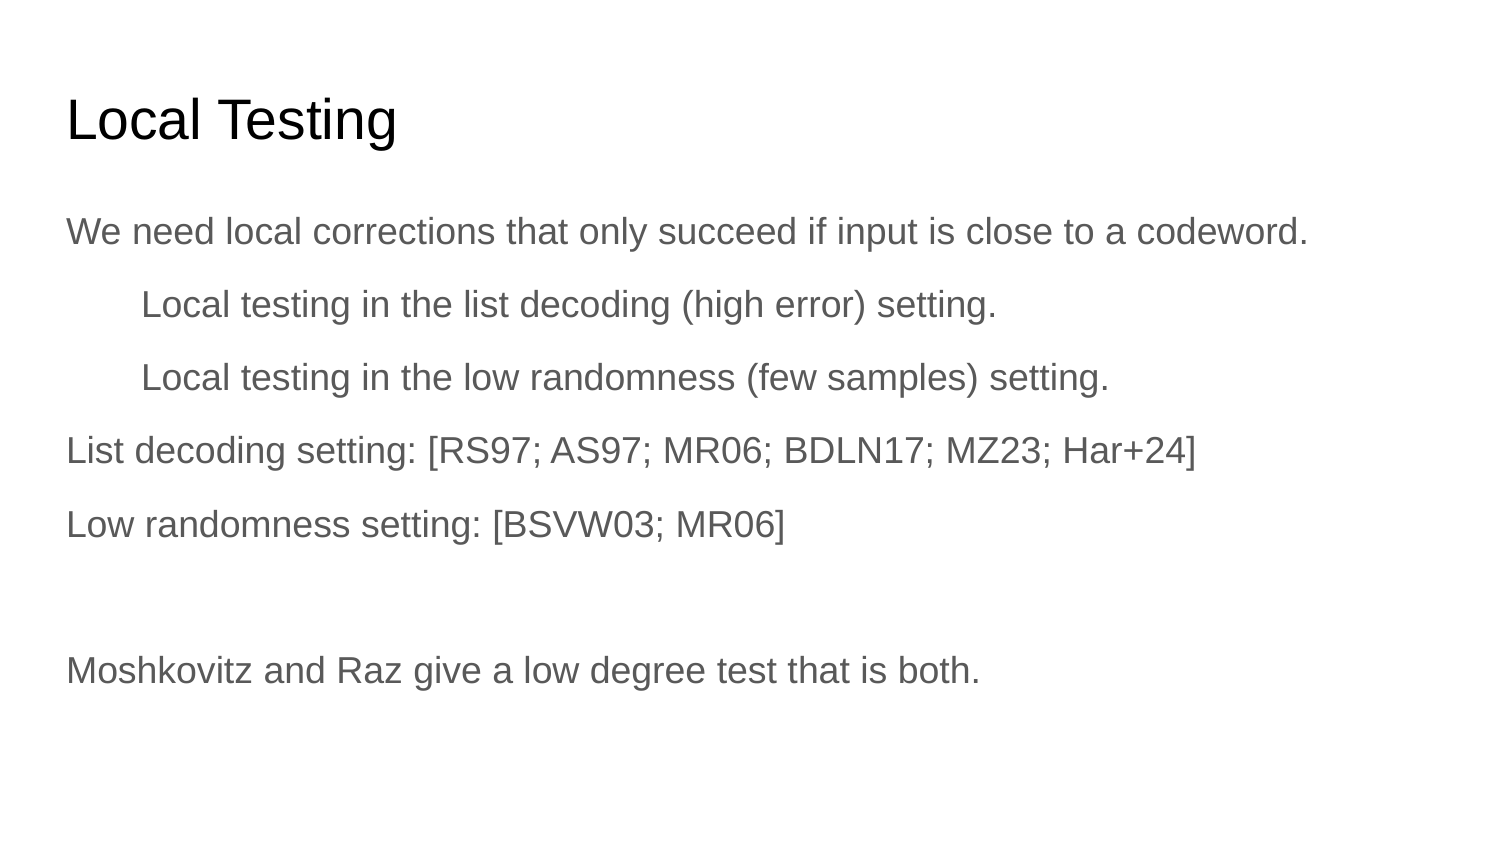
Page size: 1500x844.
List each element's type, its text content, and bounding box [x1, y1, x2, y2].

list We need local corrections that only succeed if input is close to a codeword. Local testing in the list decoding (high error) setting. Local testing in the low randomness (few samples) setting. List decoding setting: [RS97; AS97; MR06; BDLN17; MZ23; Har+24] Low randomness setting: [BSVW03; MR06] Moshkovitz and Raz give a low degree test that is both. [51, 189, 1449, 750]
title Local Testing [51, 72, 1449, 167]
